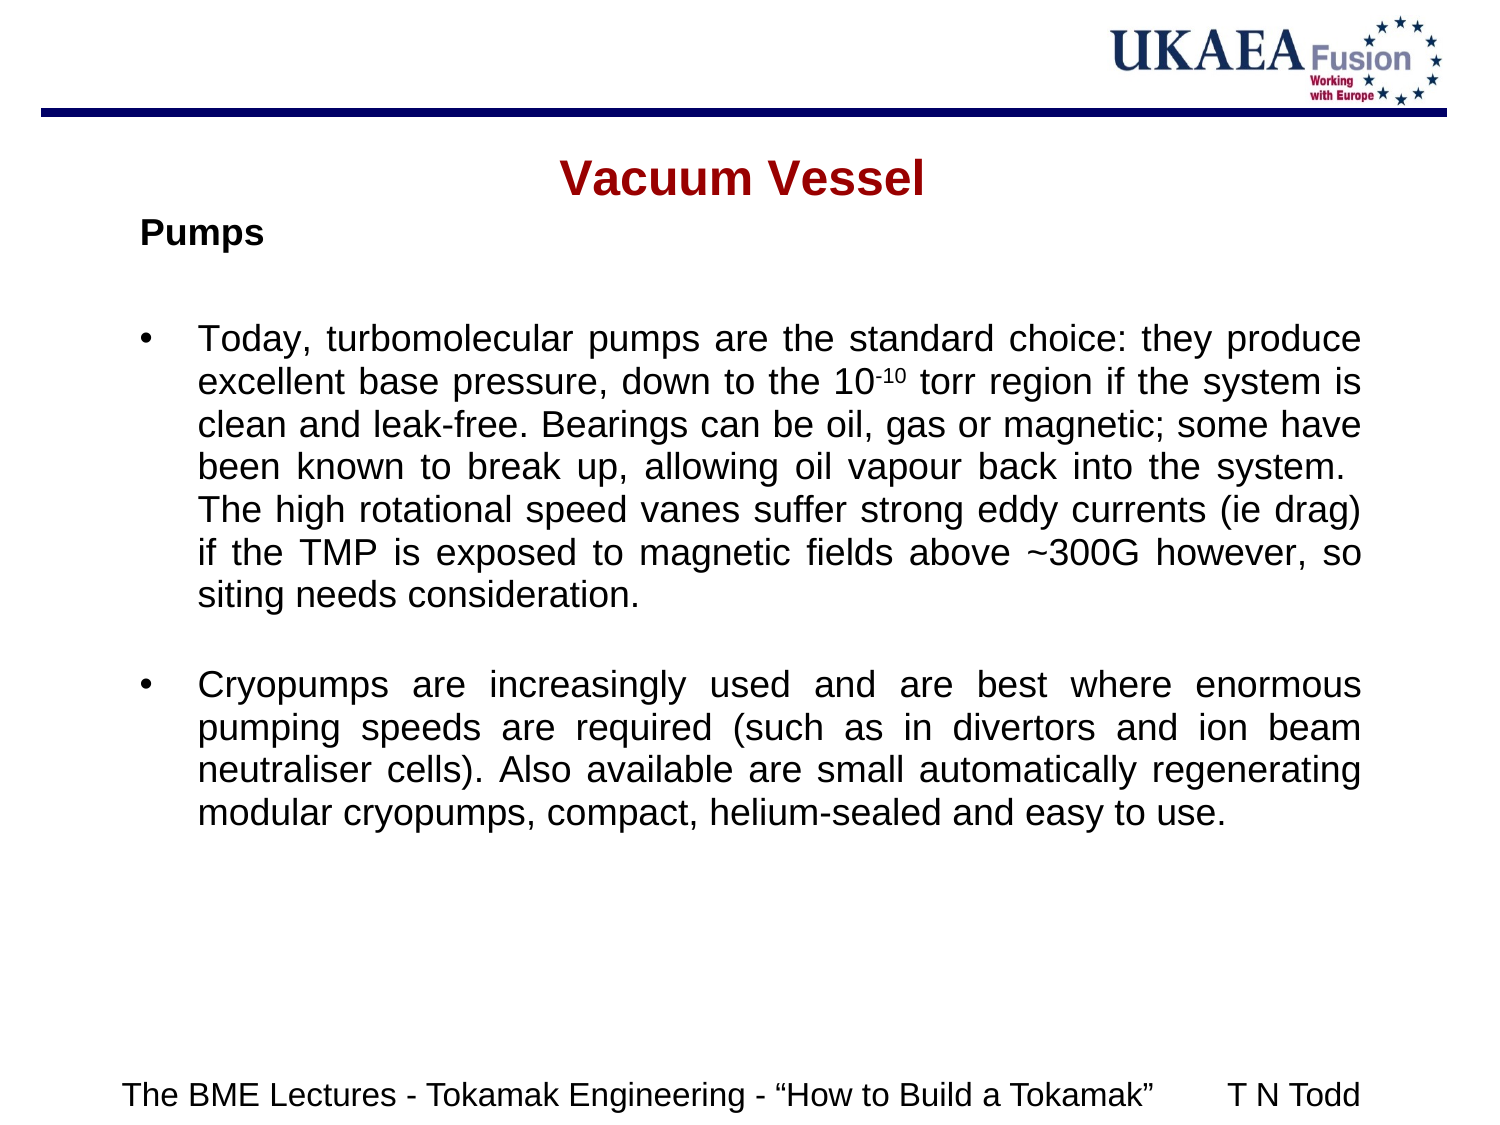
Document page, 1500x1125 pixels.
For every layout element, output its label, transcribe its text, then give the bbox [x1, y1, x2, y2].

picture [1107, 15, 1443, 106]
text_box Vacuum Vessel [312, 137, 1173, 199]
text_box Pumps [124, 199, 1363, 261]
text_box Today, turbomolecular pumps are the standard choice: they produce excellent base pressure, down to the 10-10 torr region if the system is clean and leak-free. Bearings can be oil, gas or magnetic; some have been known to break up, allowing oil vapour back into the system. The high rotational speed vanes suffer strong eddy currents (ie drag) if the TMP is exposed to magnetic fields above ~300G however, so siting needs consideration. Cryopumps are increasingly used and are best where enormous pumping speeds are required (such as in divertors and ion beam neutraliser cells). Also available are small automatically regenerating modular cryopumps, compact, helium-sealed and easy to use. [124, 309, 1377, 842]
